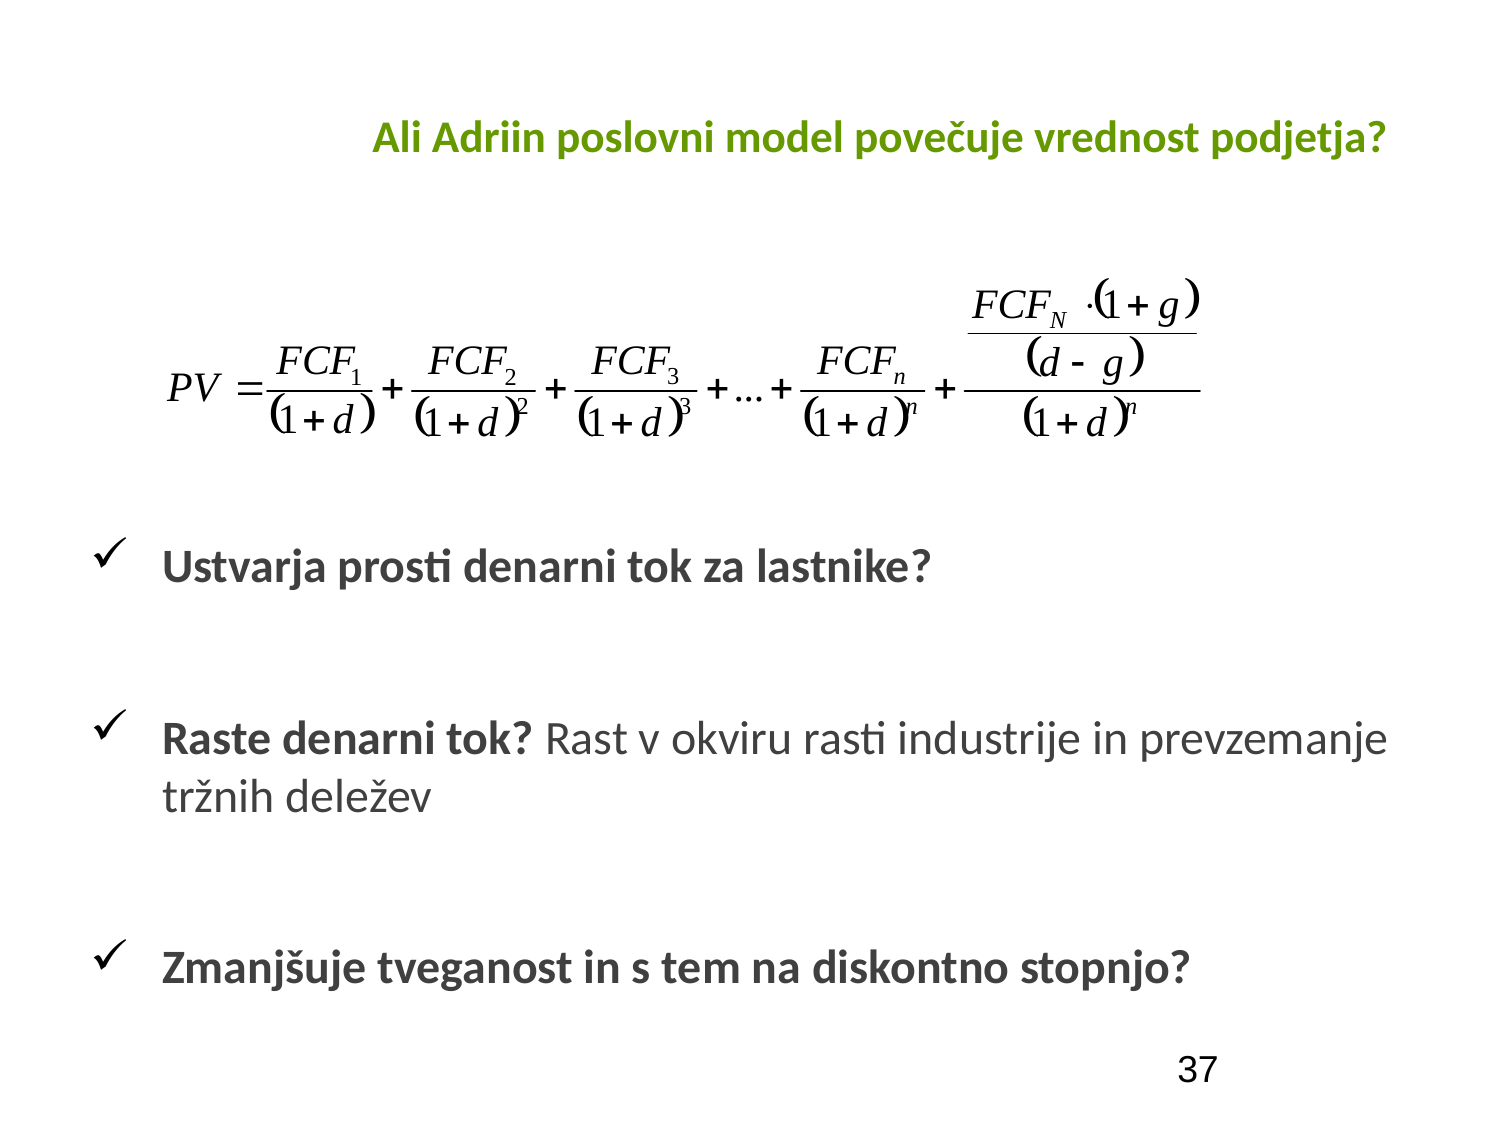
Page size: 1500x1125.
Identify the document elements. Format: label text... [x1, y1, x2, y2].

list Ustvarja prosti denarni tok za lastnike? Raste denarni tok? Rast v okviru rasti industrije in prevzemanje tržnih deležev Zmanjšuje tveganost in s tem na diskontno stopnjo? [75, 527, 1425, 1005]
chart [159, 278, 1210, 454]
title Ali Adriin poslovni model povečuje vrednost podjetja? [336, 78, 1424, 191]
slide_number <number> [1162, 1037, 1475, 1100]
